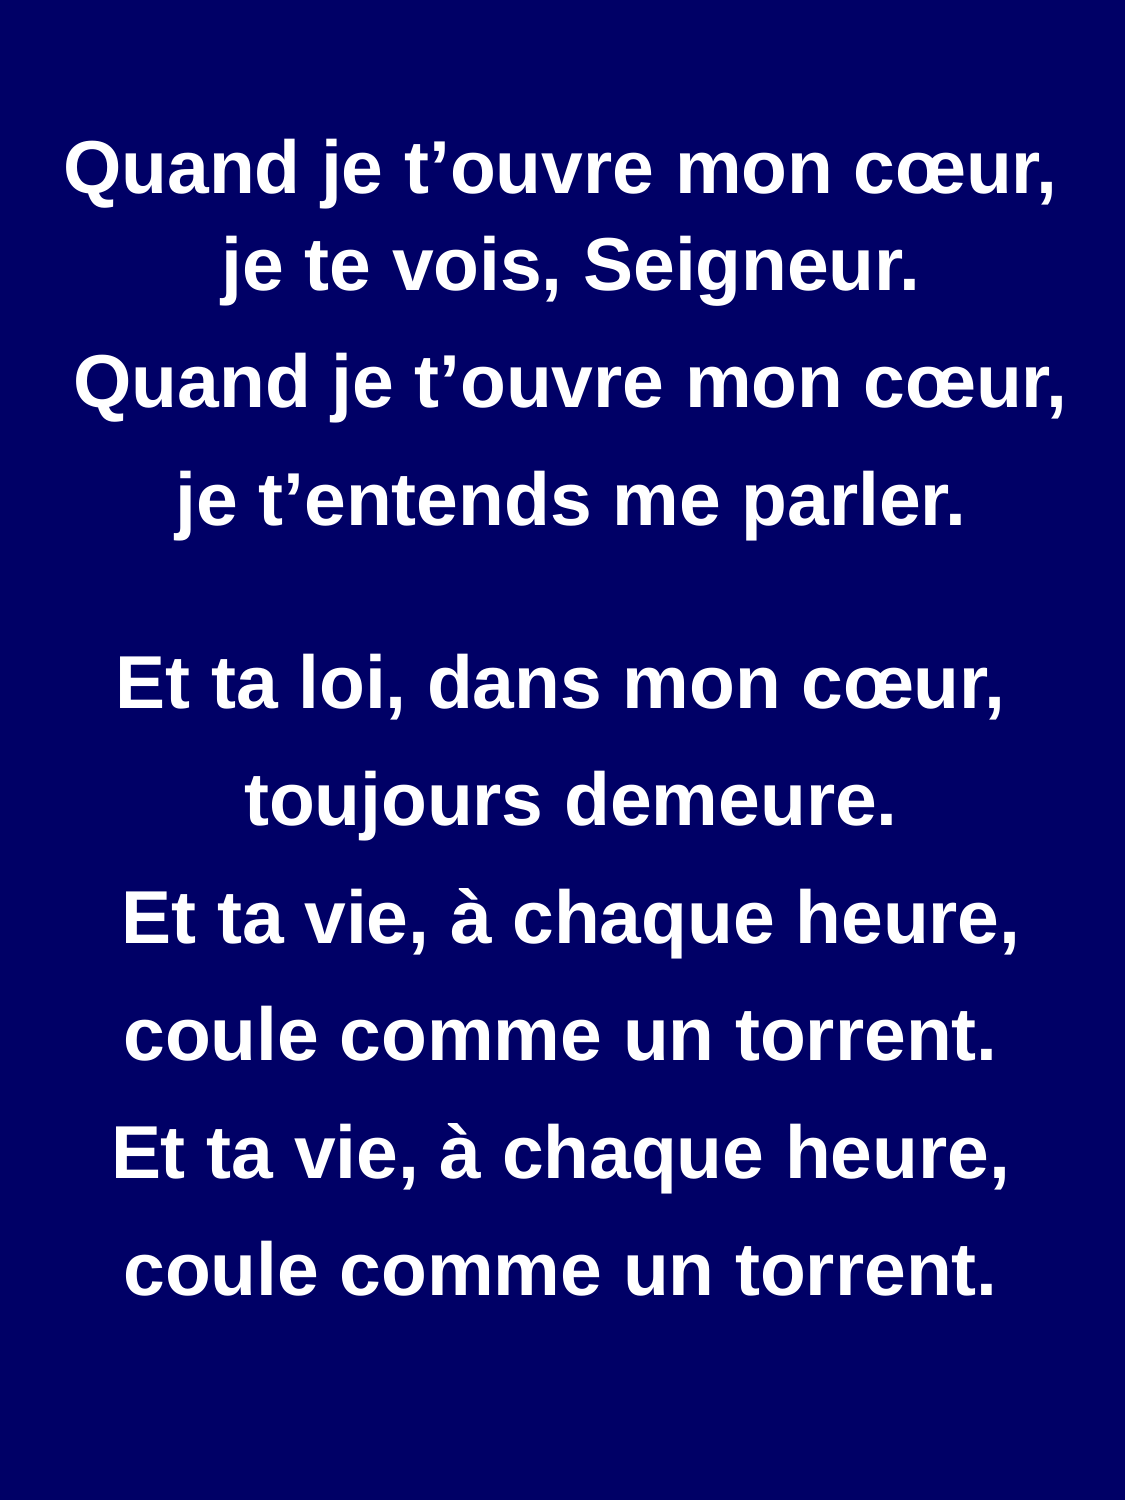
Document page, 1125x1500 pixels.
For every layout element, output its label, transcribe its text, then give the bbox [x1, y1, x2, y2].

text_box Quand je t’ouvre mon cœur, je te vois, Seigneur. Quand je t’ouvre mon cœur, je t’entends me parler. Et ta loi, dans mon cœur, toujours demeure. Et ta vie, à chaque heure, coule comme un torrent. Et ta vie, à chaque heure, coule comme un torrent. [11, 35, 1111, 1441]
